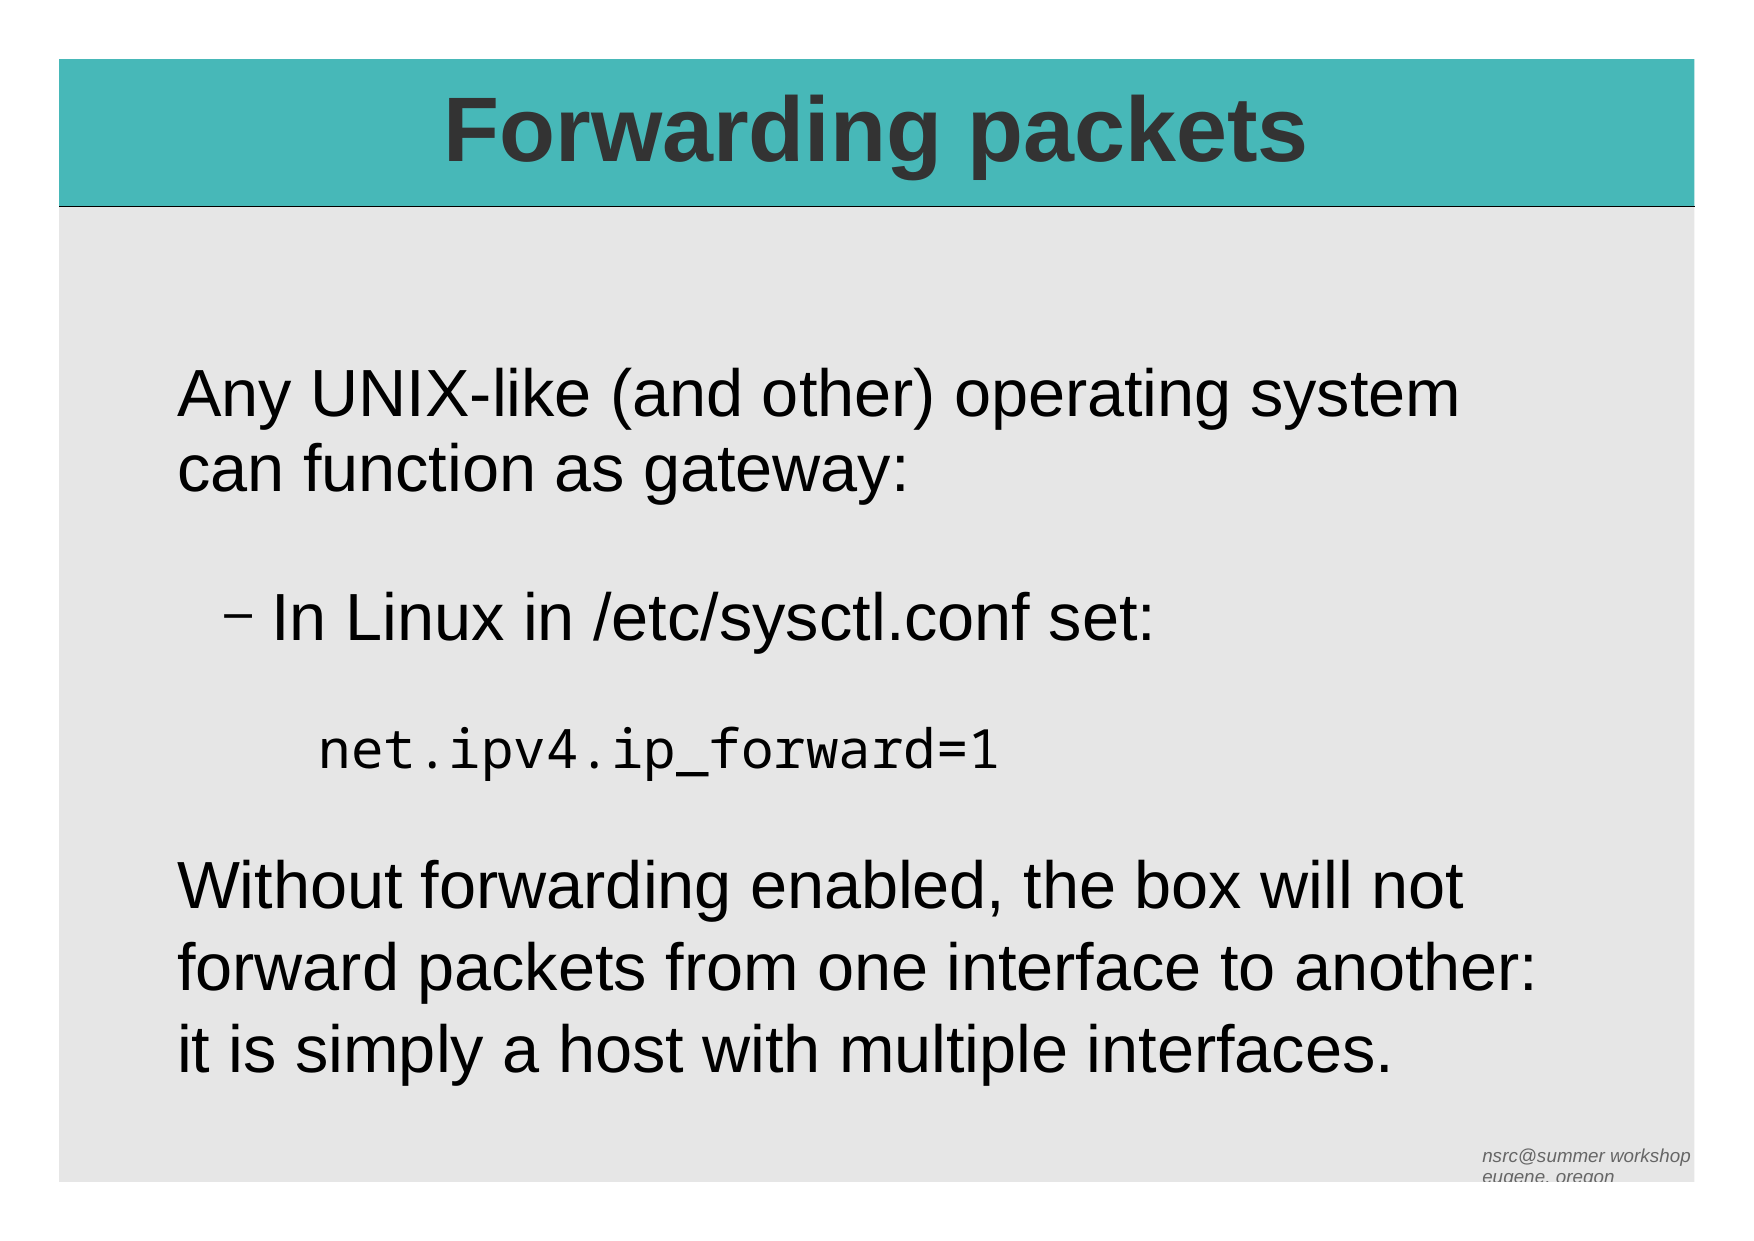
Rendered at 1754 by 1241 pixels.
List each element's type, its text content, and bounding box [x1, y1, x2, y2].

list Any UNIX-like (and other) operating system can function as gateway: In Linux in /etc/sysctl.conf set: net.ipv4.ip_forward=1 Without forwarding enabled, the box will not forward packets from one interface to another: it is simply a host with multiple interfaces. [177, 355, 1574, 1075]
title Forwarding packets [59, 41, 1695, 219]
